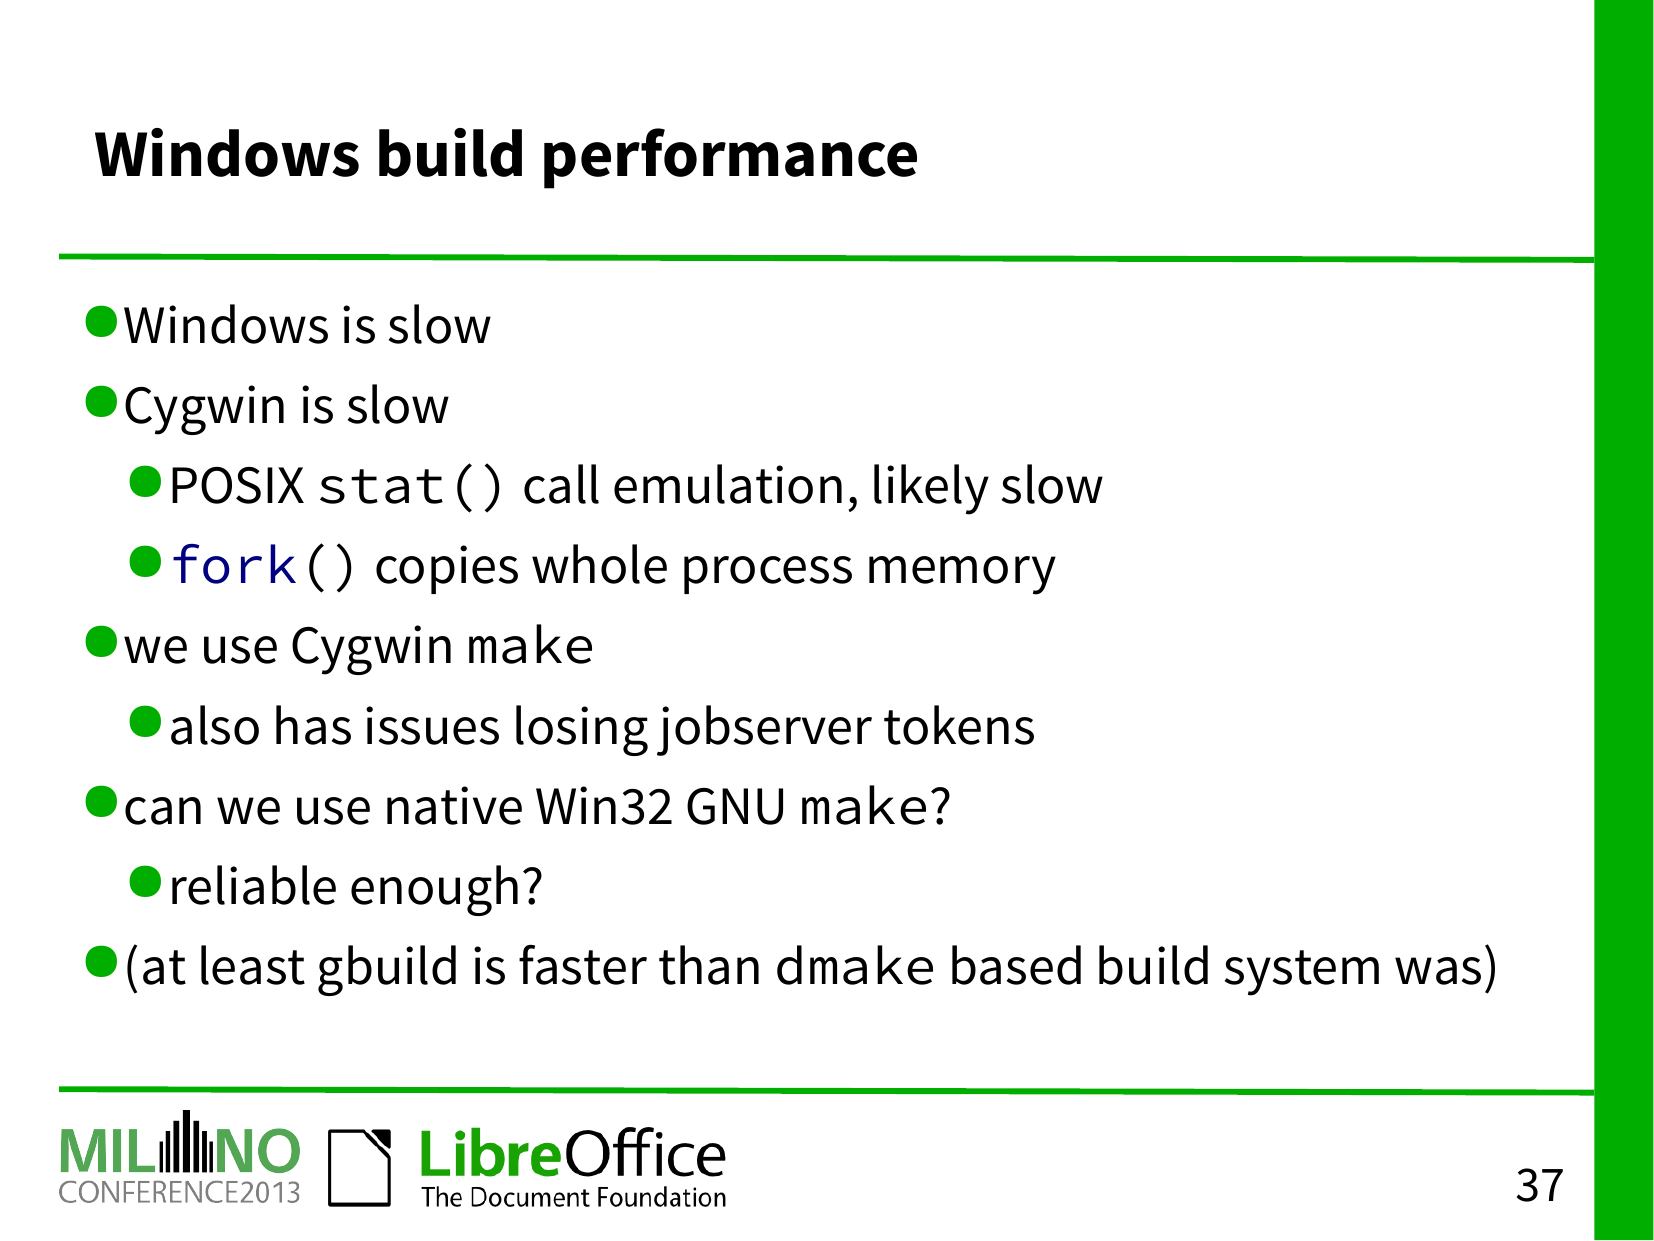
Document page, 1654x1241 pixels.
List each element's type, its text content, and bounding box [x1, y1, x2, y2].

list Windows is slow Cygwin is slow POSIX stat() call emulation, likely slow fork() copies whole process memory we use Cygwin make also has issues losing jobserver tokens can we use native Win32 GNU make? reliable enough? (at least gbuild is faster than dmake based build system was) [35, 290, 1524, 1010]
picture [59, 1093, 756, 1241]
title Windows build performance [47, 36, 1583, 245]
